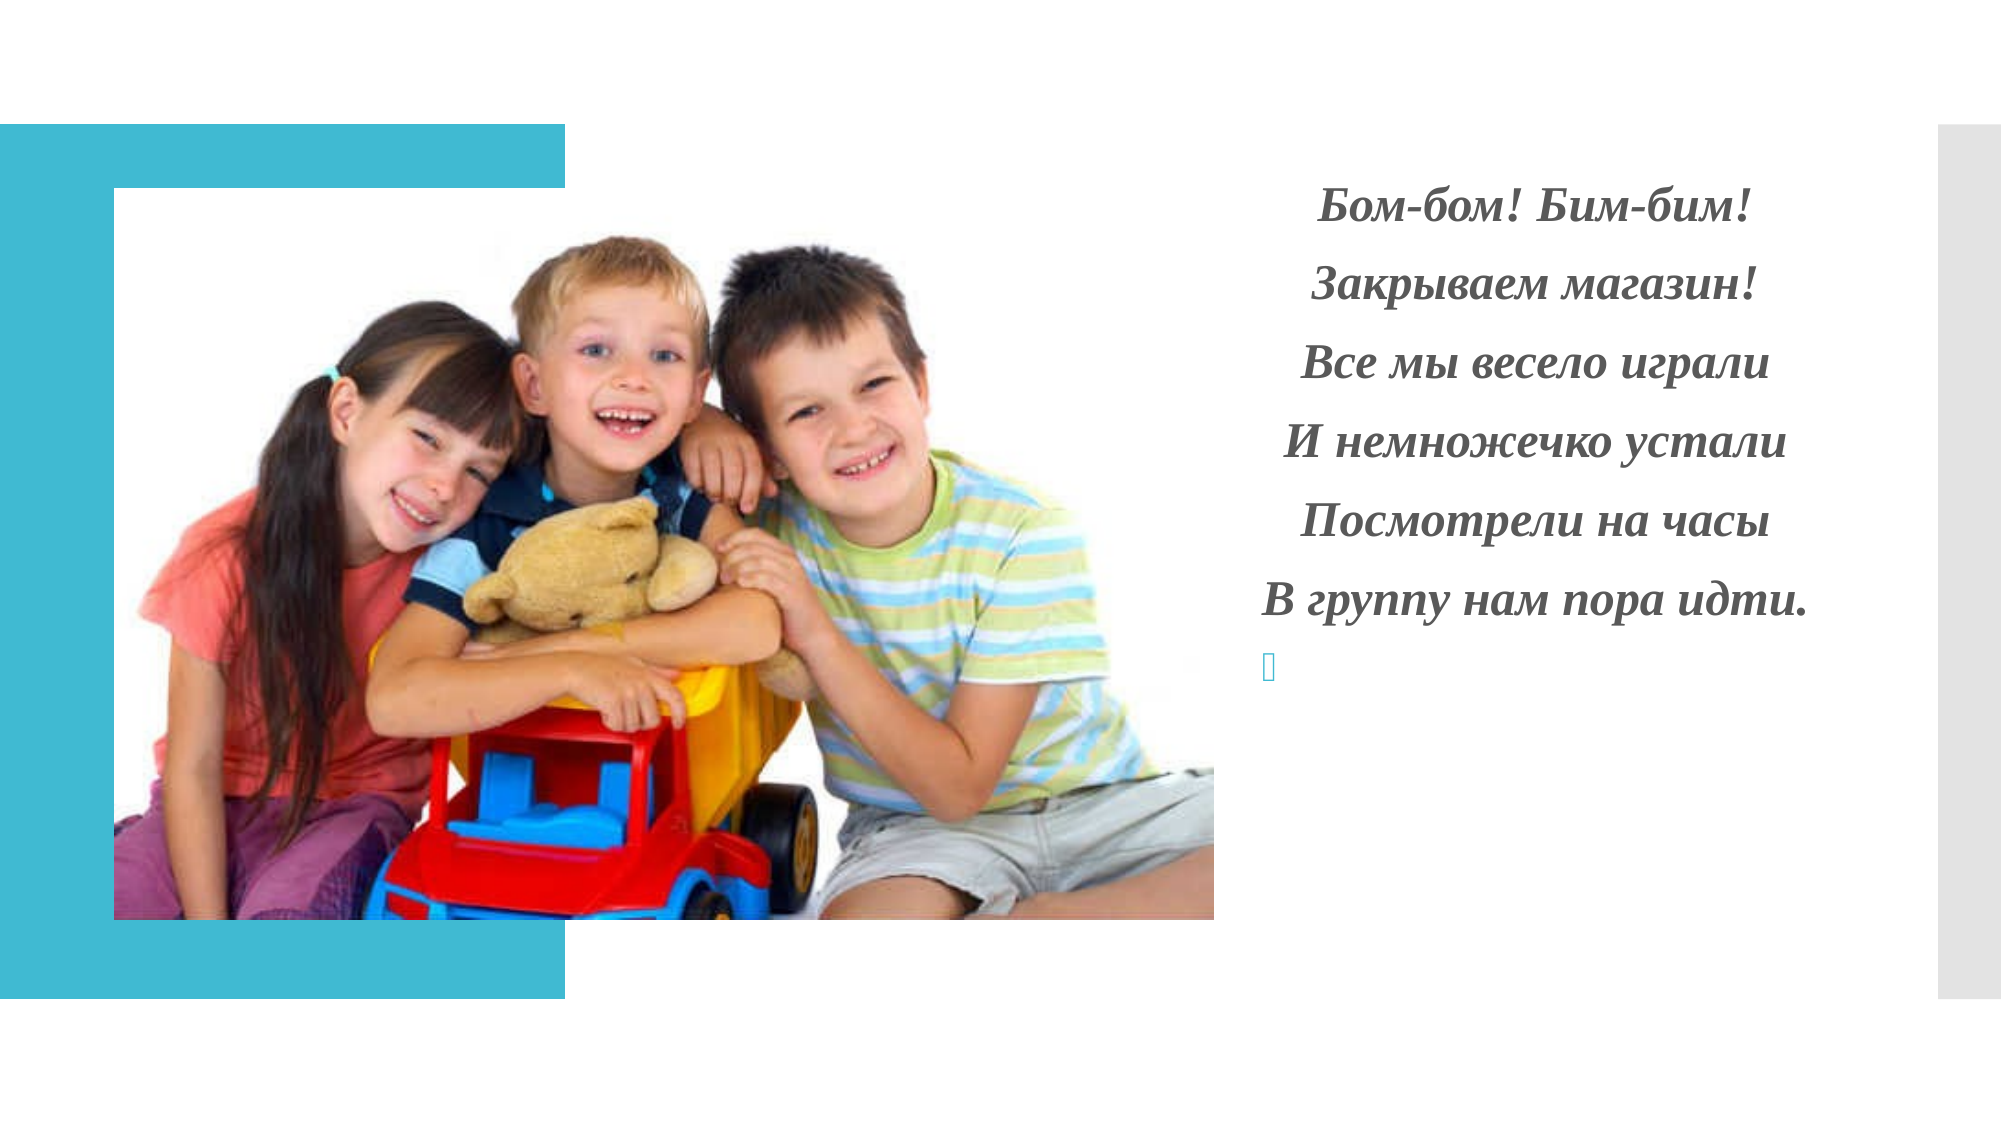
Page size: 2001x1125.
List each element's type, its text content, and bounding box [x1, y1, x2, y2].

picture [114, 188, 1214, 920]
list Бом-бом! Бим-бим! Закрываем магазин! Все мы весело играли И немножечко устали Посмотрели на часы В группу нам пора идти. [1246, 170, 1863, 682]
picture [624, 915, 658, 920]
